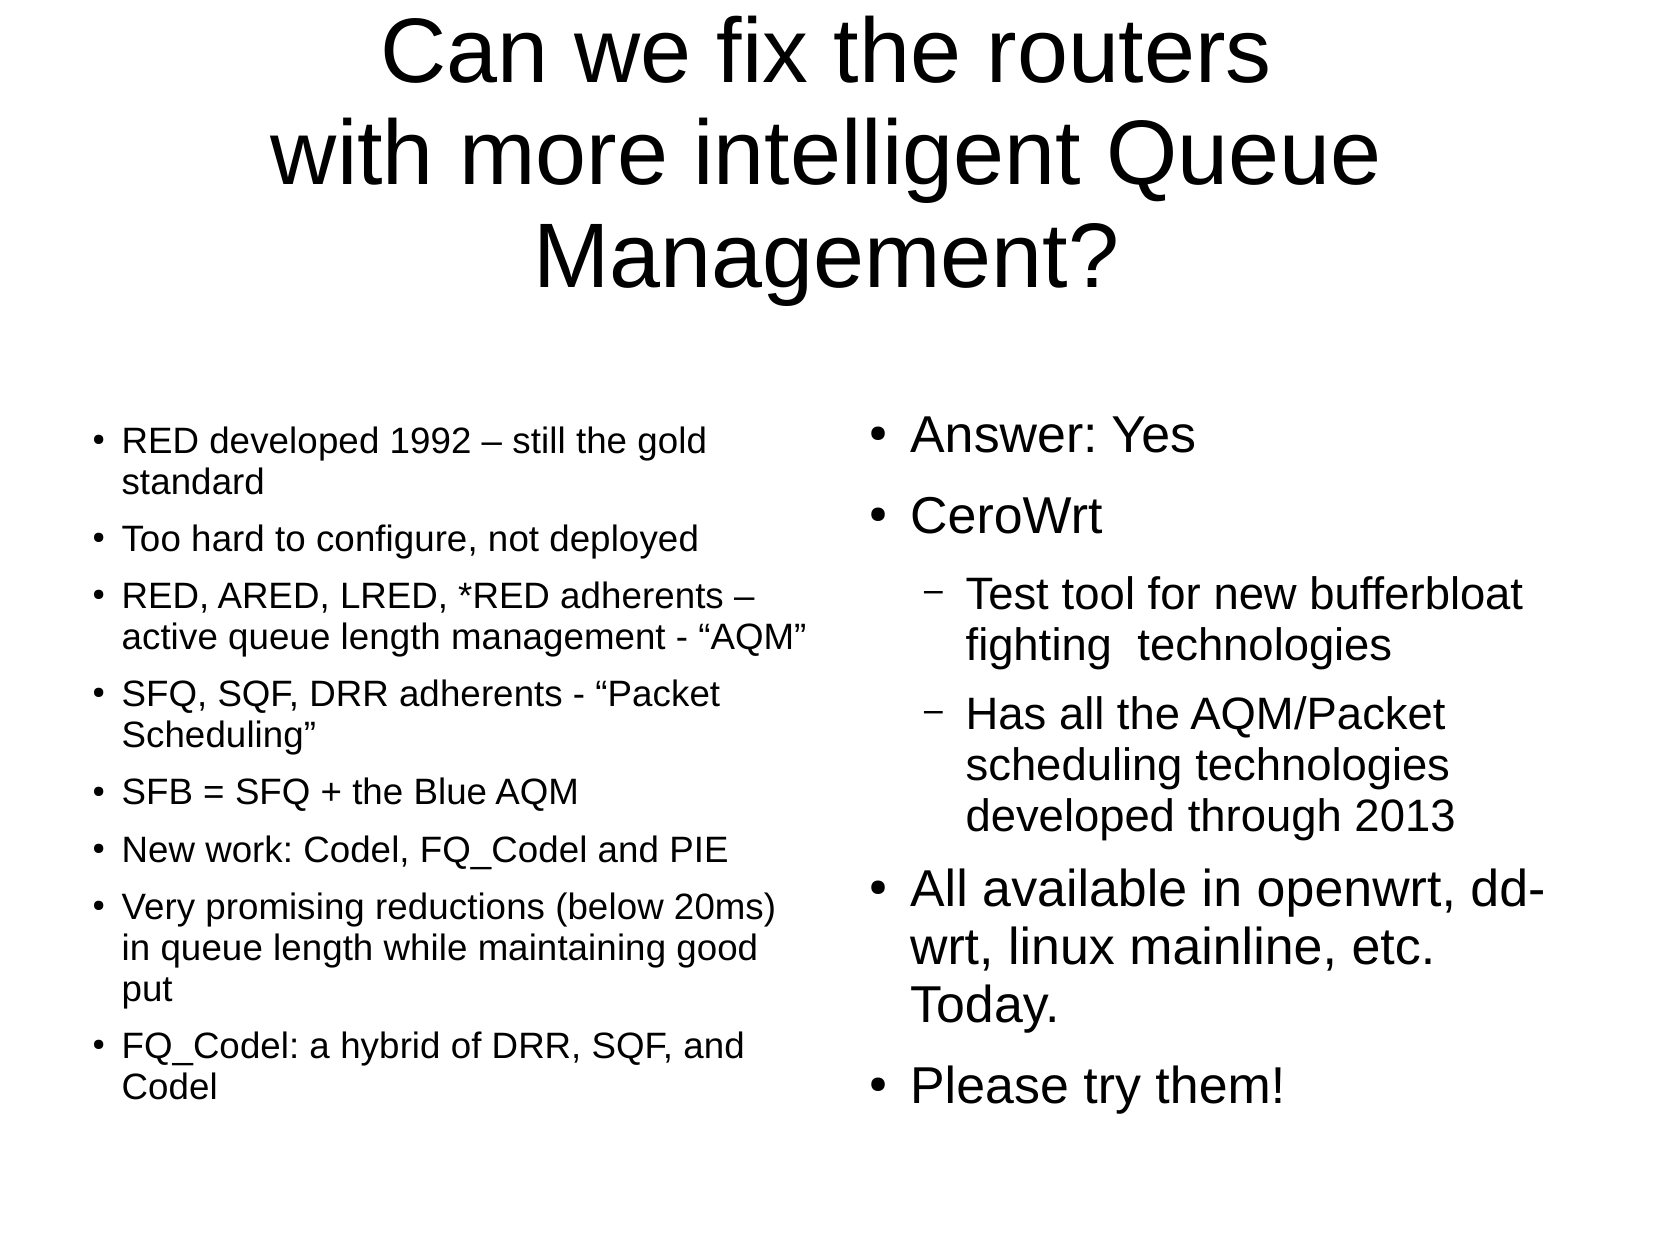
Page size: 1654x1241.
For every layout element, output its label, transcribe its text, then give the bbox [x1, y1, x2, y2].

title Can we fix the routers with more intelligent Queue Management? [82, 0, 1571, 307]
list Answer: Yes CeroWrt Test tool for new bufferbloat fighting technologies Has all the AQM/Packet scheduling technologies developed through 2013 All available in openwrt, dd-wrt, linux mainline, etc. Today. Please try them! [855, 405, 1582, 1126]
list RED developed 1992 – still the gold standard Too hard to configure, not deployed RED, ARED, LRED, *RED adherents – active queue length management - “AQM” SFQ, SQF, DRR adherents - “Packet Scheduling” SFB = SFQ + the Blue AQM New work: Codel, FQ_Codel and PIE Very promising reductions (below 20ms) in queue length while maintaining good put FQ_Codel: a hybrid of DRR, SQF, and Codel [82, 420, 809, 1140]
